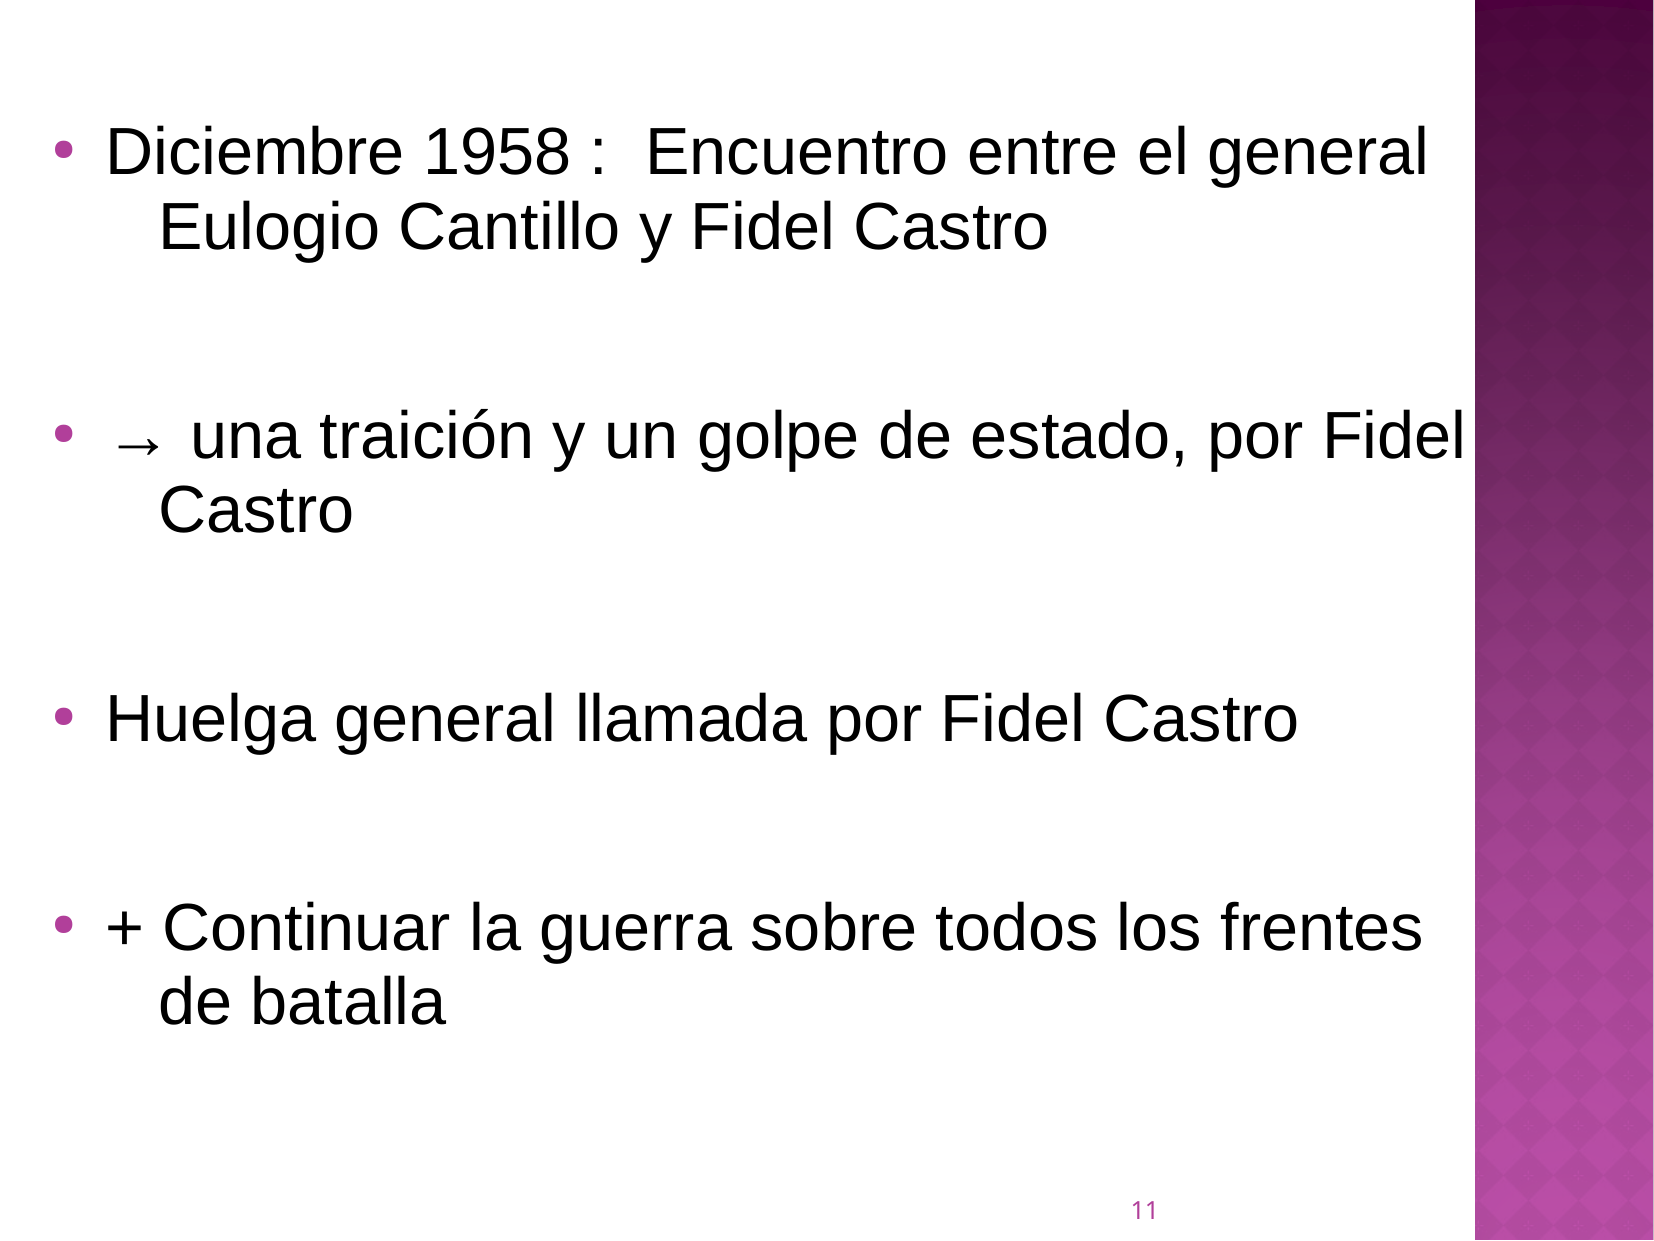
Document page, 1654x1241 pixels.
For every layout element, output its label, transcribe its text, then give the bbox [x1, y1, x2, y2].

list Diciembre 1958 : Encuentro entre el general Eulogio Cantillo y Fidel Castro → una traición y un golpe de estado, por Fidel Castro Huelga general llamada por Fidel Castro + Continuar la guerra sobre todos los frentes de batalla [0, 106, 1489, 1241]
text_box <numéro> [1130, 1185, 1237, 1227]
picture [1474, 0, 1654, 1241]
